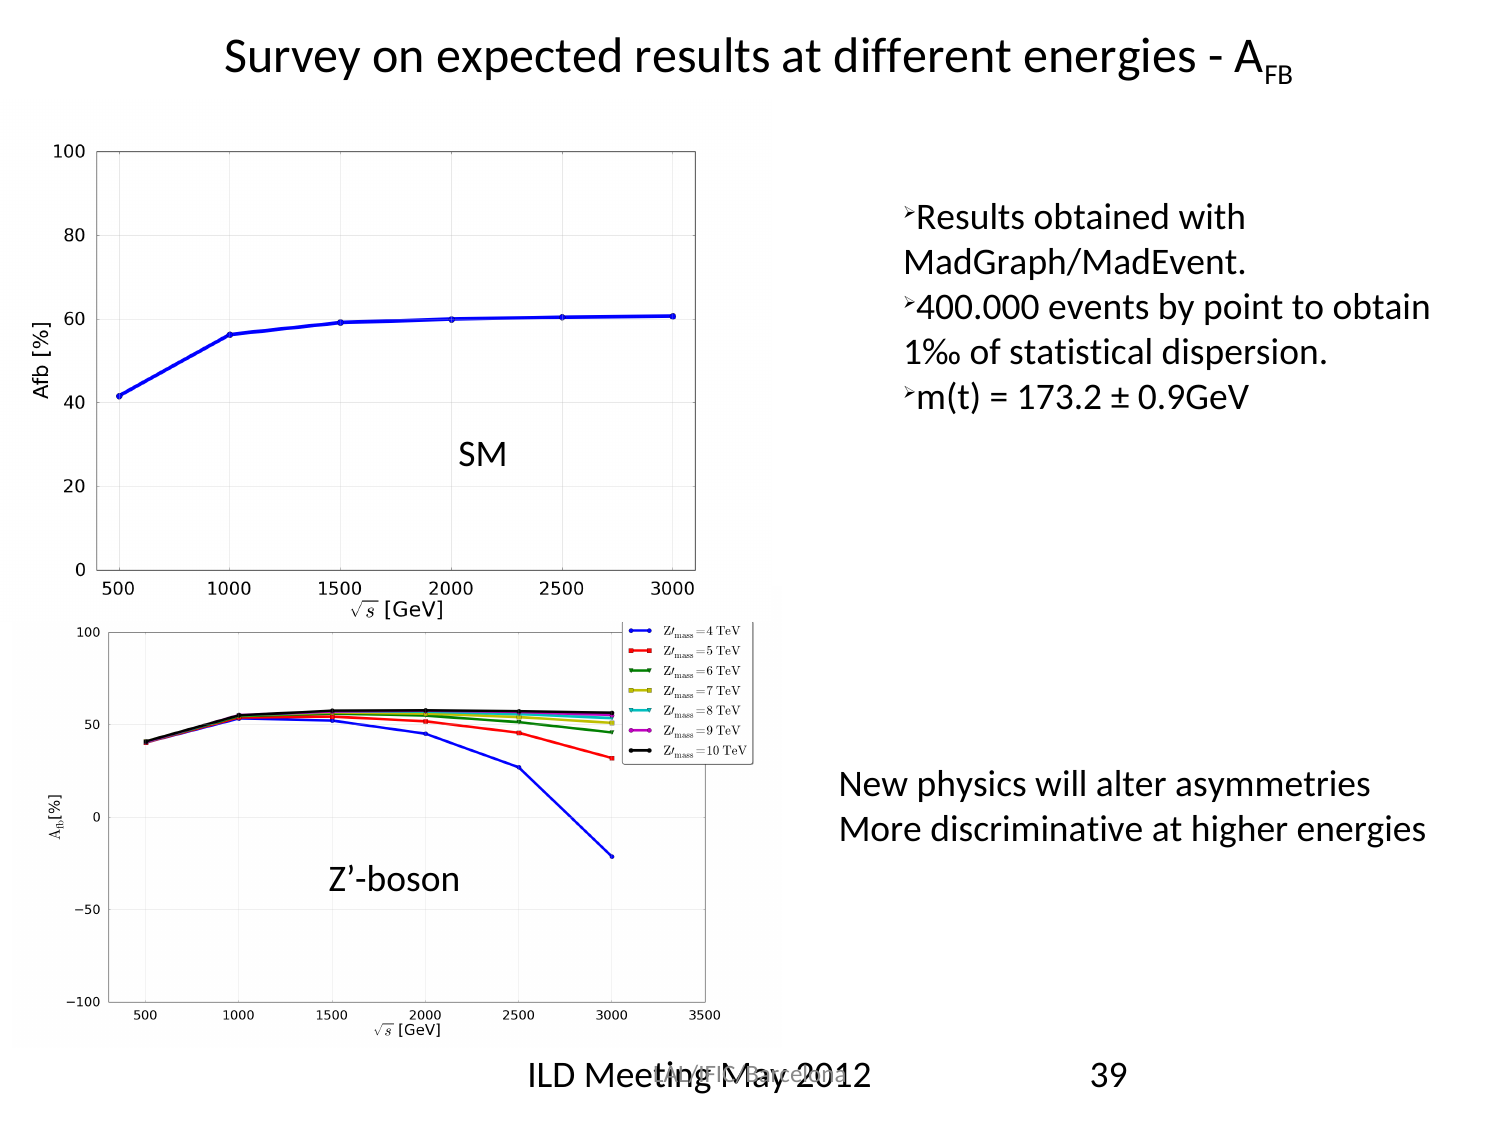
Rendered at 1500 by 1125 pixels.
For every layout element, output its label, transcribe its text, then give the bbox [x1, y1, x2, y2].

text_box Results obtained with MadGraph/MadEvent. 400.000 events by point to obtain 1‰ of statistical dispersion. m(t) = 173.2 ± 0.9GeV [738, 184, 1489, 425]
text_box New physics will alter asymmetries More discriminative at higher energies [823, 751, 1443, 857]
text_box LAL/IFIC/Barcelona [512, 1042, 988, 1103]
text_box SM [443, 420, 523, 482]
text_box Z’-boson [313, 846, 476, 907]
text_box Survey on expected results at different energies - AFB [209, 14, 1309, 99]
picture [0, 99, 782, 1048]
